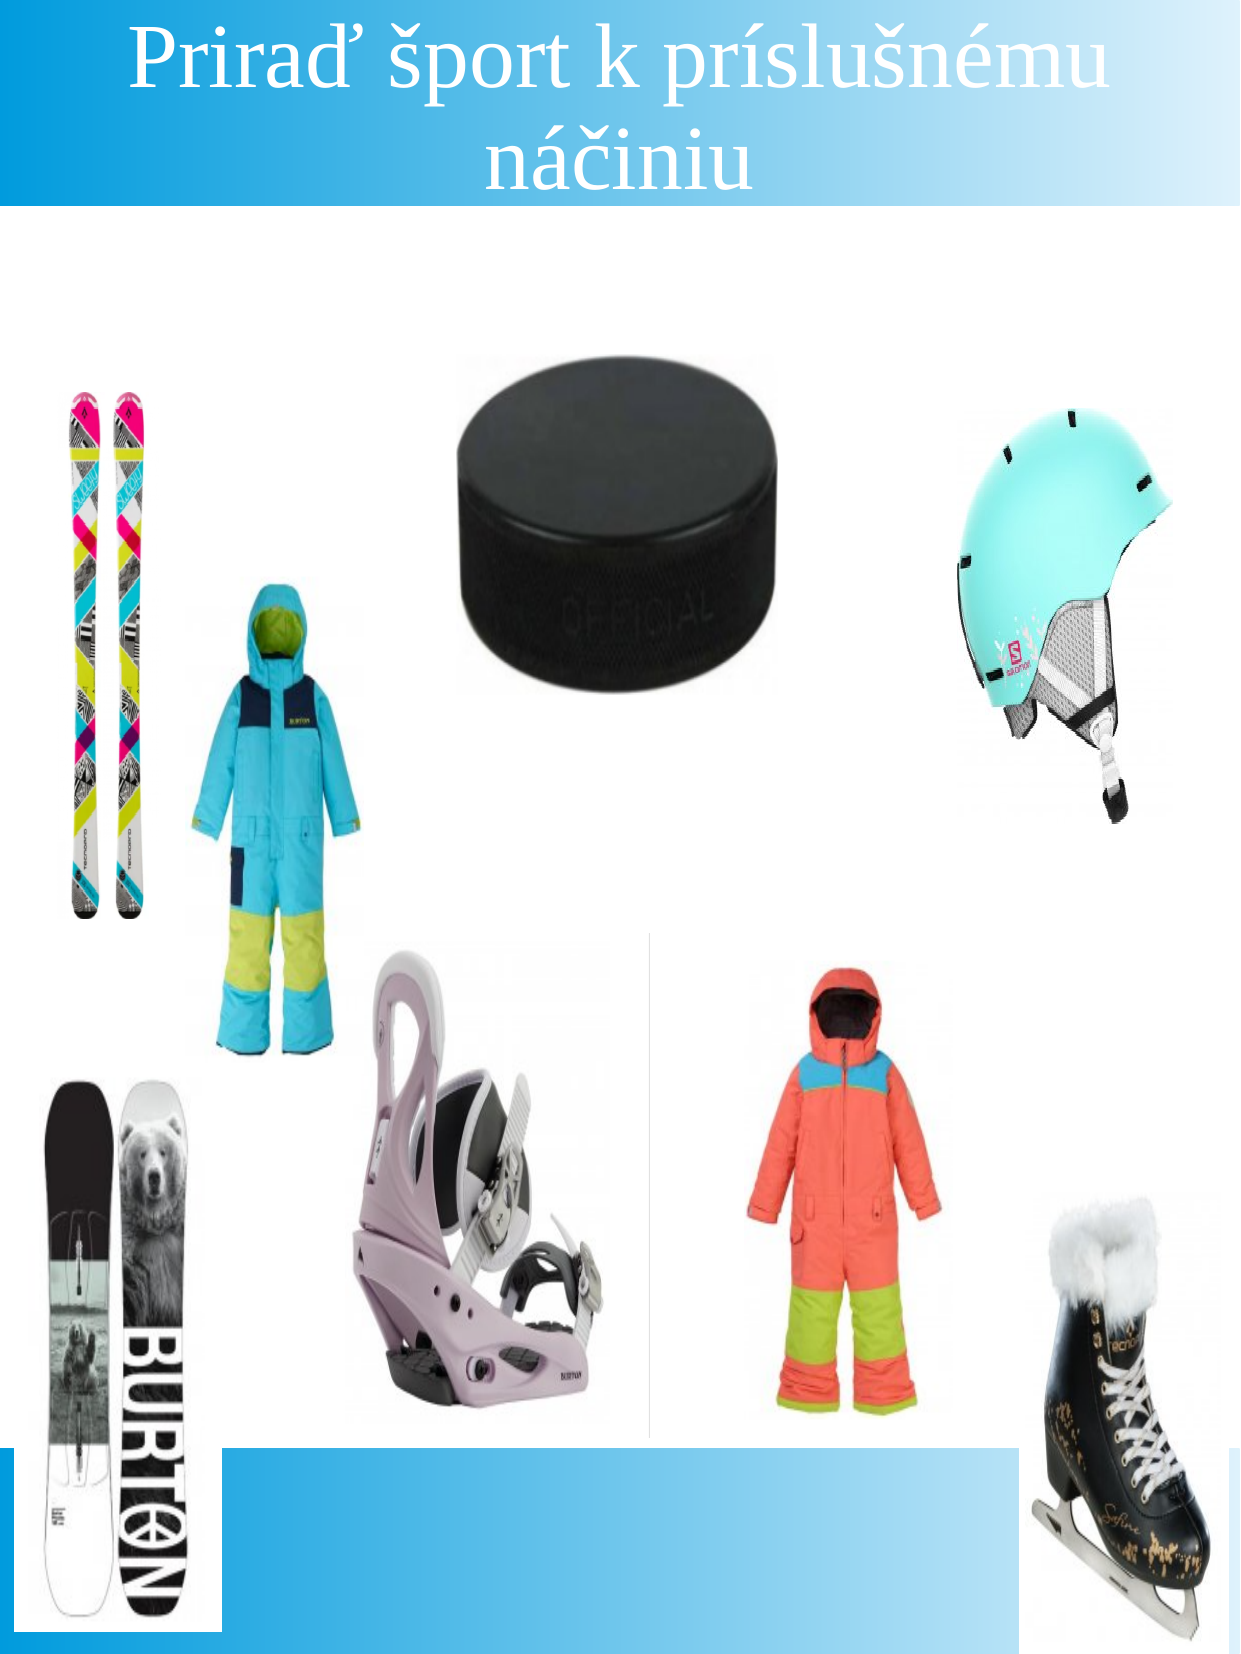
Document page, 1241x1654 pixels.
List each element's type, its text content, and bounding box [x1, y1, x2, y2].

picture [14, 566, 650, 1654]
picture [448, 342, 802, 721]
picture [744, 956, 953, 1430]
picture [51, 389, 169, 930]
title Priraď šport k príslušnému náčiniu [62, 0, 1179, 260]
picture [1019, 1192, 1229, 1654]
picture [921, 389, 1211, 832]
